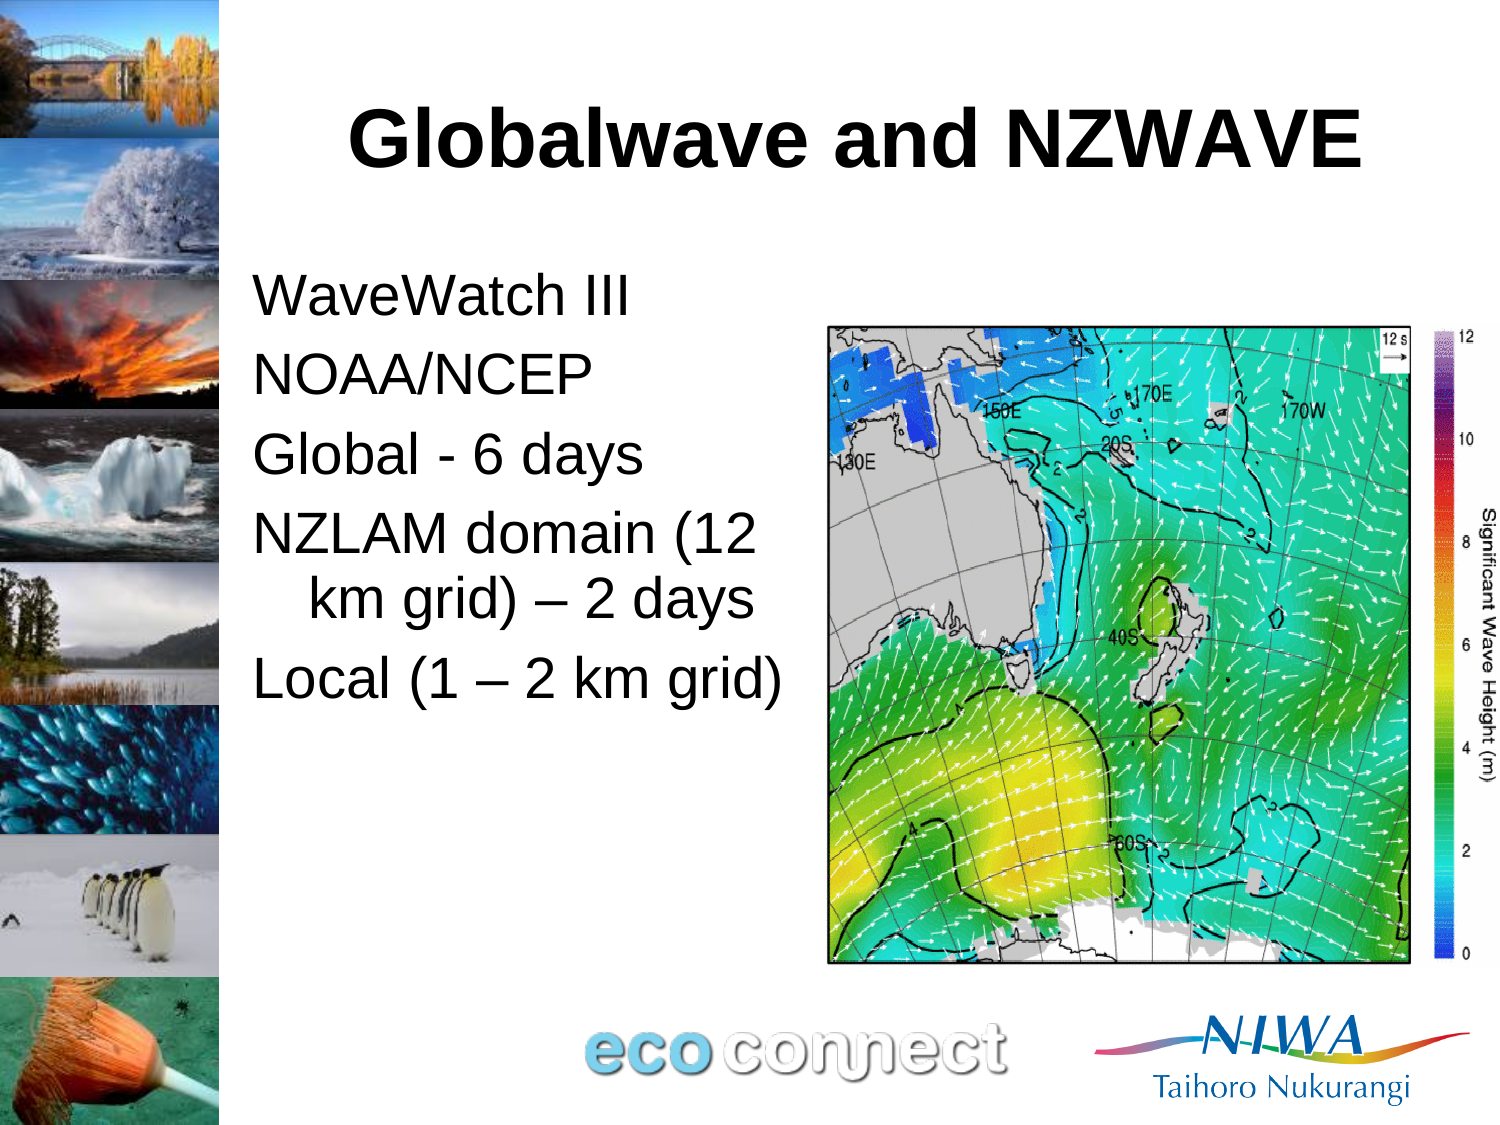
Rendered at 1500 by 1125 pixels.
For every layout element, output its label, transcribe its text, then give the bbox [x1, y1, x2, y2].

list WaveWatch III NOAA/NCEP Global - 6 days NZLAM domain (12 km grid) – 2 days Local (1 – 2 km grid) [252, 262, 842, 977]
picture [826, 324, 1500, 969]
picture [561, 1003, 1030, 1098]
picture [1092, 1013, 1472, 1106]
title Globalwave and NZWAVE [253, 31, 1459, 247]
picture [0, 0, 219, 1125]
